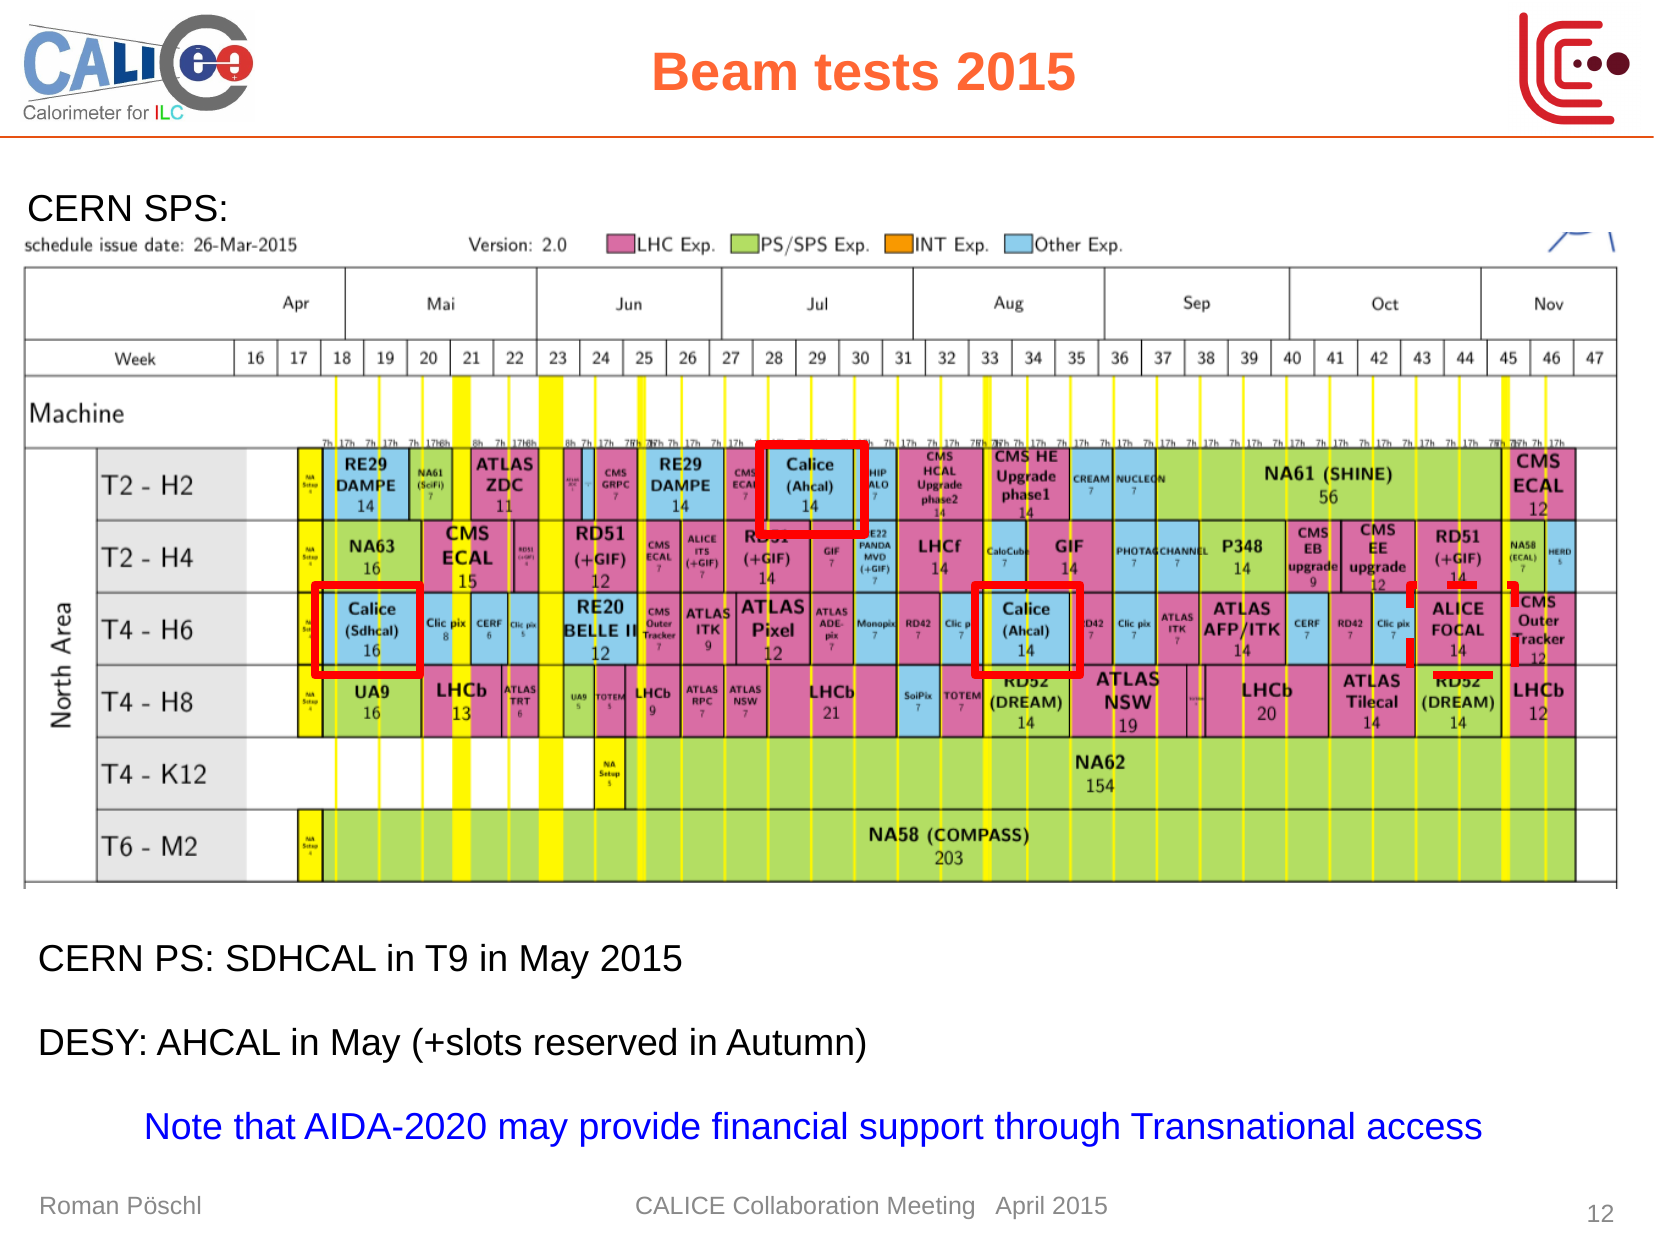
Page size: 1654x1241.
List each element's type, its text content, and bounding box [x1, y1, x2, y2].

title Beam tests 2015 [128, 29, 1617, 113]
picture [20, 10, 255, 122]
text_box CERN SPS: [12, 180, 245, 237]
picture [15, 232, 1621, 889]
picture [1508, 2, 1641, 135]
text_box CERN PS: SDHCAL in T9 in May 2015 DESY: AHCAL in May (+slots reserved in Autumn) [23, 930, 903, 1071]
text_box Note that AIDA-2020 may provide financial support through Transnational access [129, 1098, 1506, 1156]
